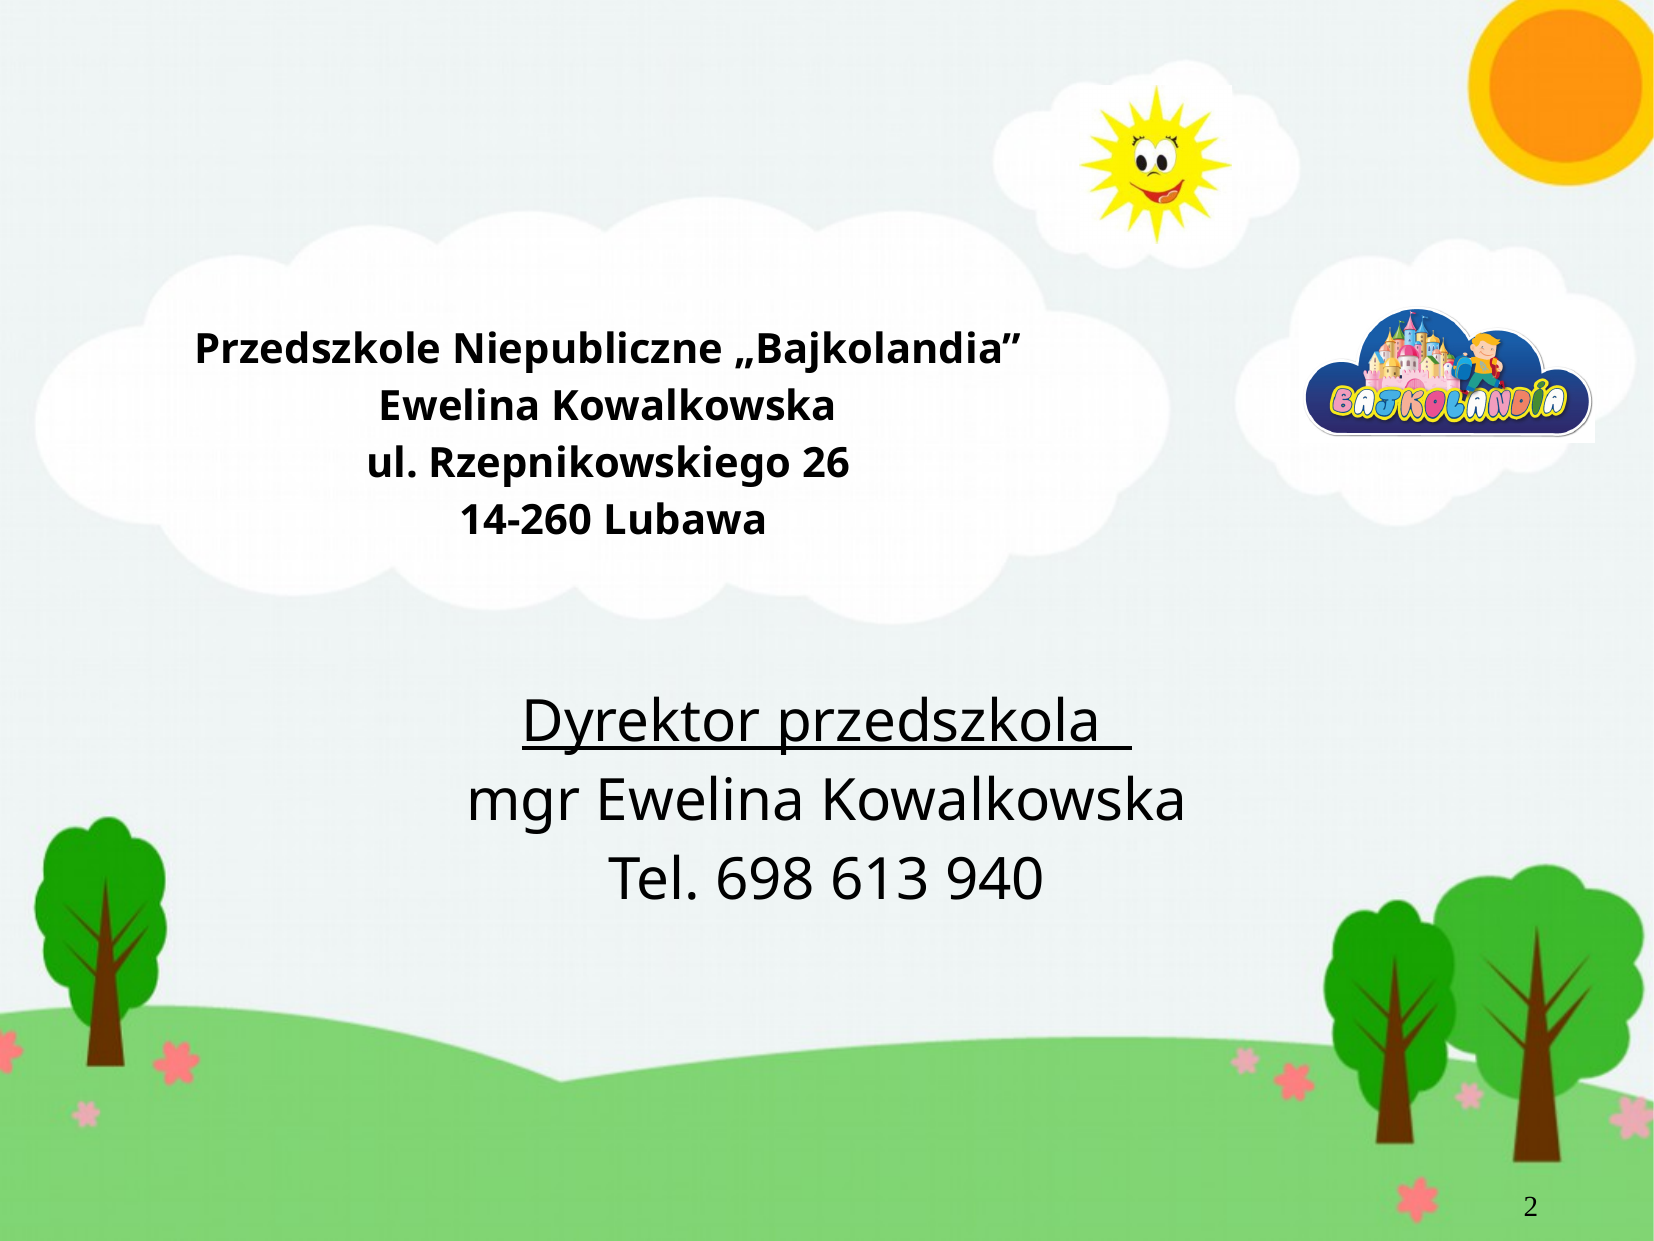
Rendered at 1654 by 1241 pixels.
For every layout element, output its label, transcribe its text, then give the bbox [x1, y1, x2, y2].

text_box Dyrektor przedszkola mgr Ewelina Kowalkowska Tel. 698 613 940 [436, 678, 1217, 916]
text_box [1523, 1187, 1630, 1235]
picture [1299, 300, 1595, 443]
picture [1079, 85, 1232, 244]
text_box Przedszkole Niepubliczne „Bajkolandia” Ewelina Kowalkowska ul. Rzepnikowskiego 26 14-260 Lubawa [118, 311, 1109, 945]
